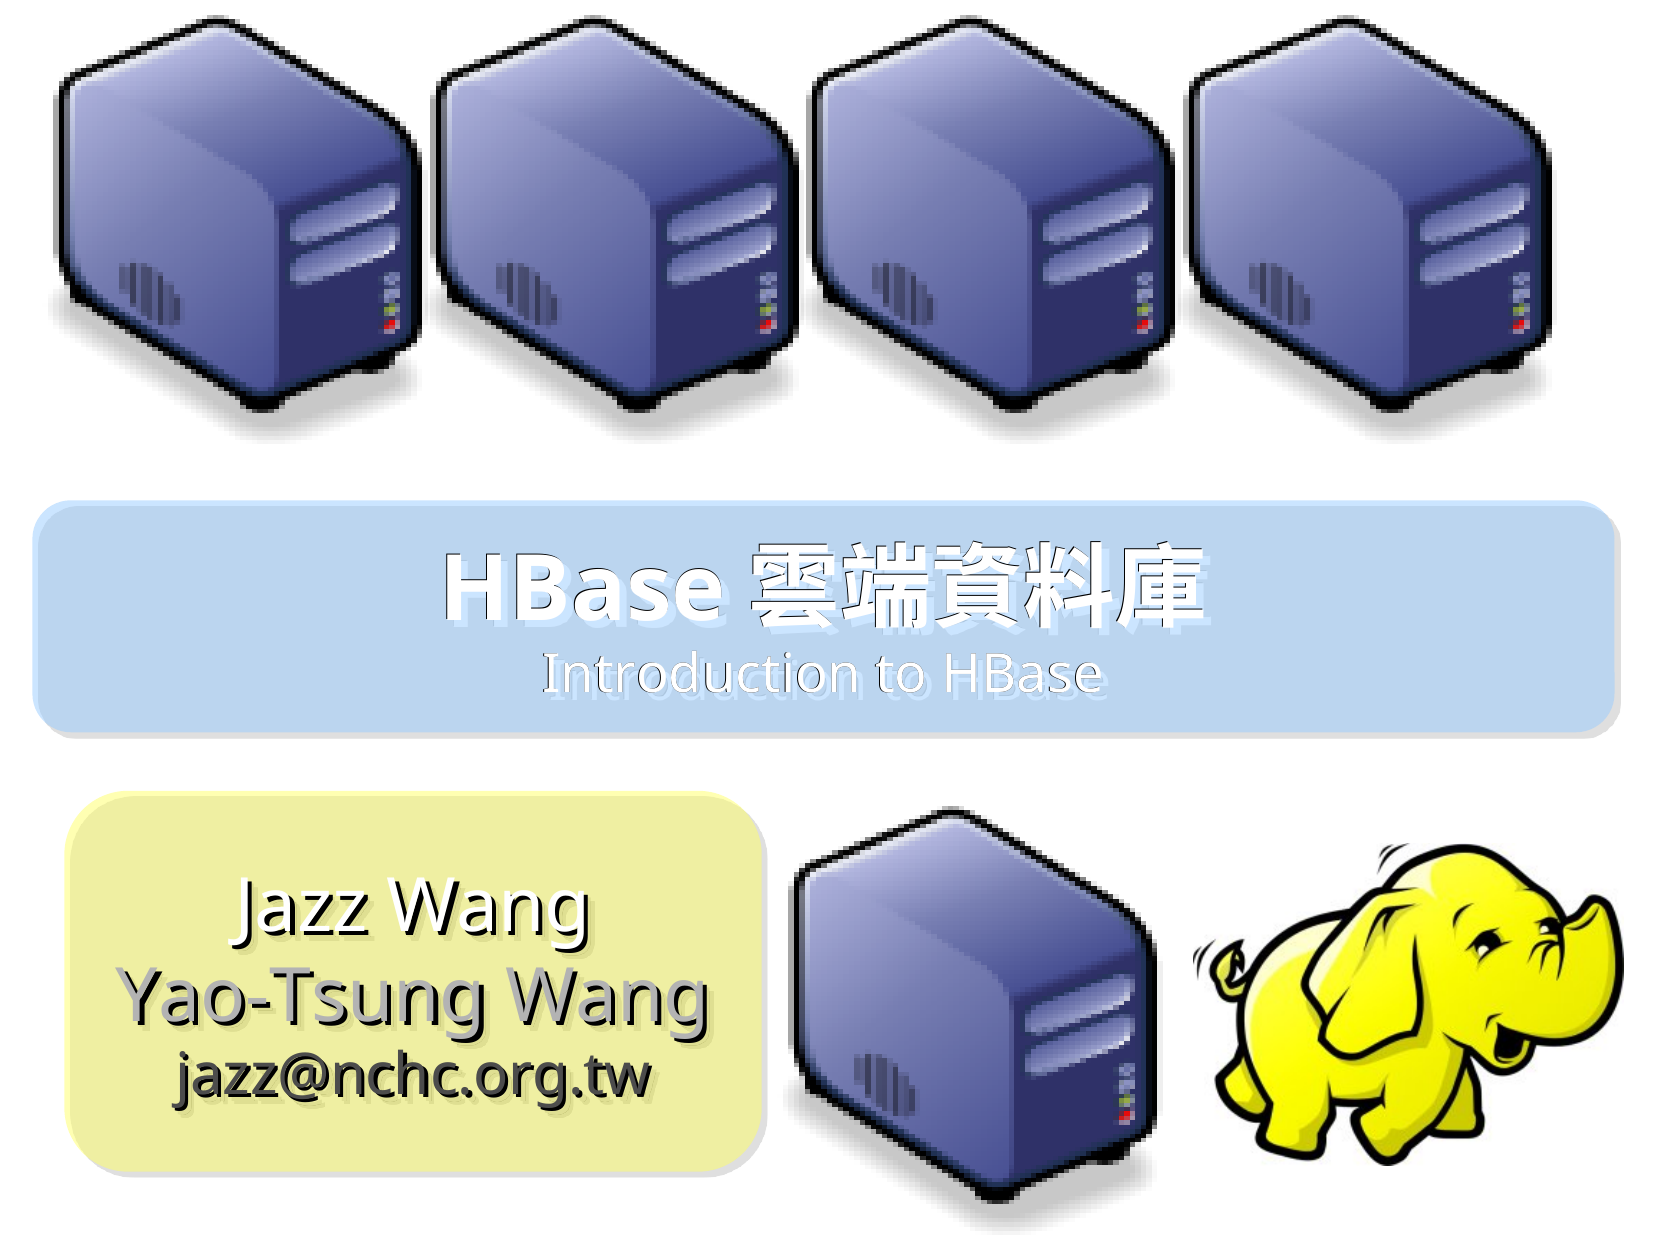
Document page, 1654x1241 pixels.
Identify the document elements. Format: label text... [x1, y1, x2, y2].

text_box HBase雲端資料庫 Introduction to HBase [32, 500, 1615, 733]
picture [761, 793, 1624, 1239]
text_box Jazz Wang Yao-Tsung Wang jazz@nchc.org.tw [64, 790, 761, 1172]
picture [26, 2, 1596, 498]
